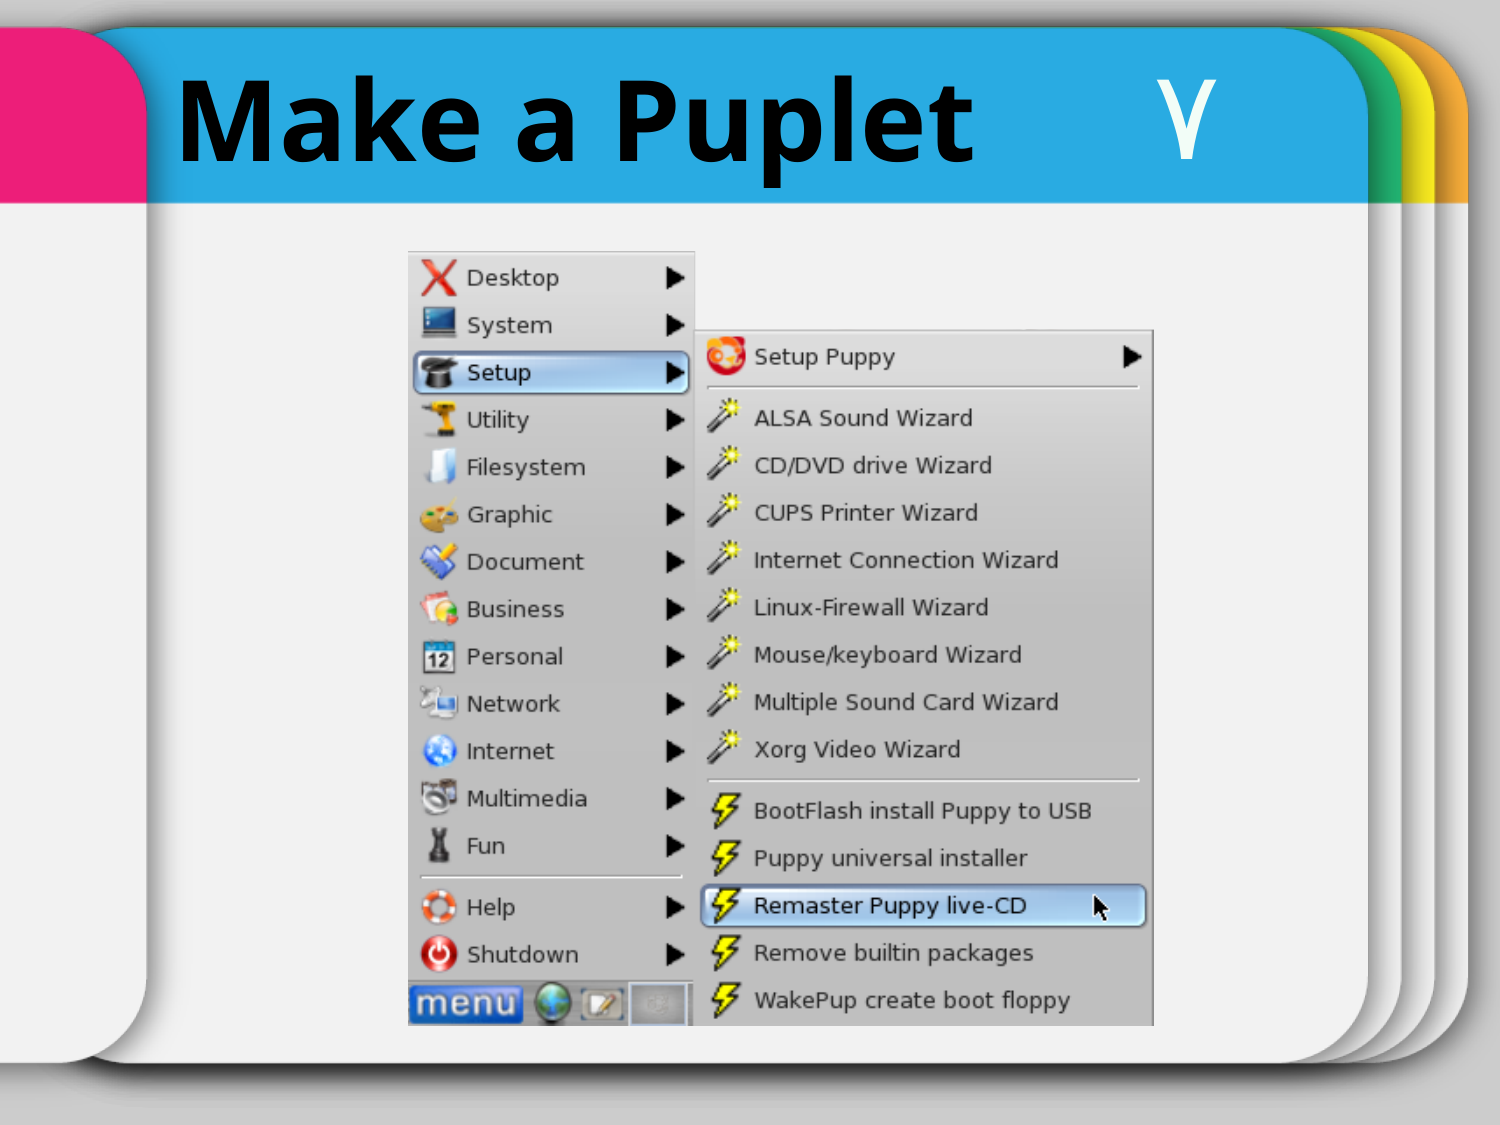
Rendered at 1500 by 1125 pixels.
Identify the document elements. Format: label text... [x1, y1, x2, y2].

picture [0, 0, 1500, 1125]
text_box Make a Puplet [159, 41, 1060, 192]
text_box ۷ [1099, 27, 1276, 193]
